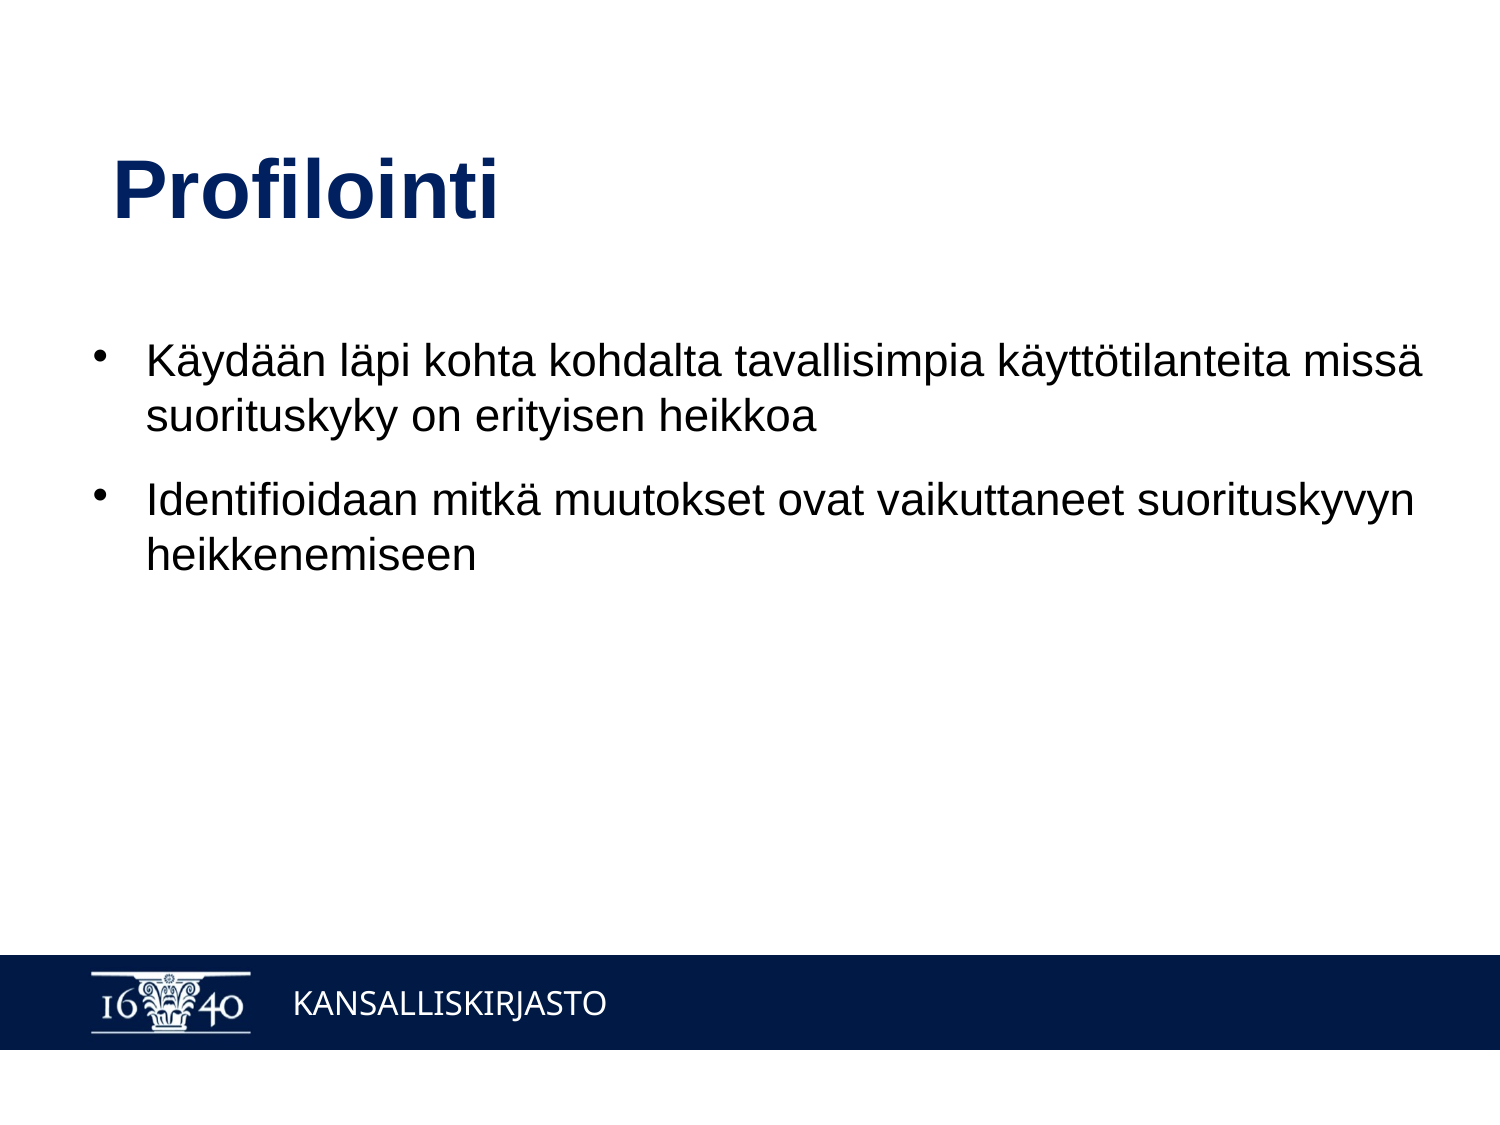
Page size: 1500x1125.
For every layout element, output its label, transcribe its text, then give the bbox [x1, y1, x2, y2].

picture [0, 955, 1500, 1050]
text_box Käydään läpi kohta kohdalta tavallisimpia käyttötilanteita missä suorituskyky on erityisen heikkoa Identifioidaan mitkä muutokset ovat vaikuttaneet suorituskyvyn heikkenemiseen [75, 330, 1425, 916]
text_box Profilointi [112, 64, 1388, 306]
